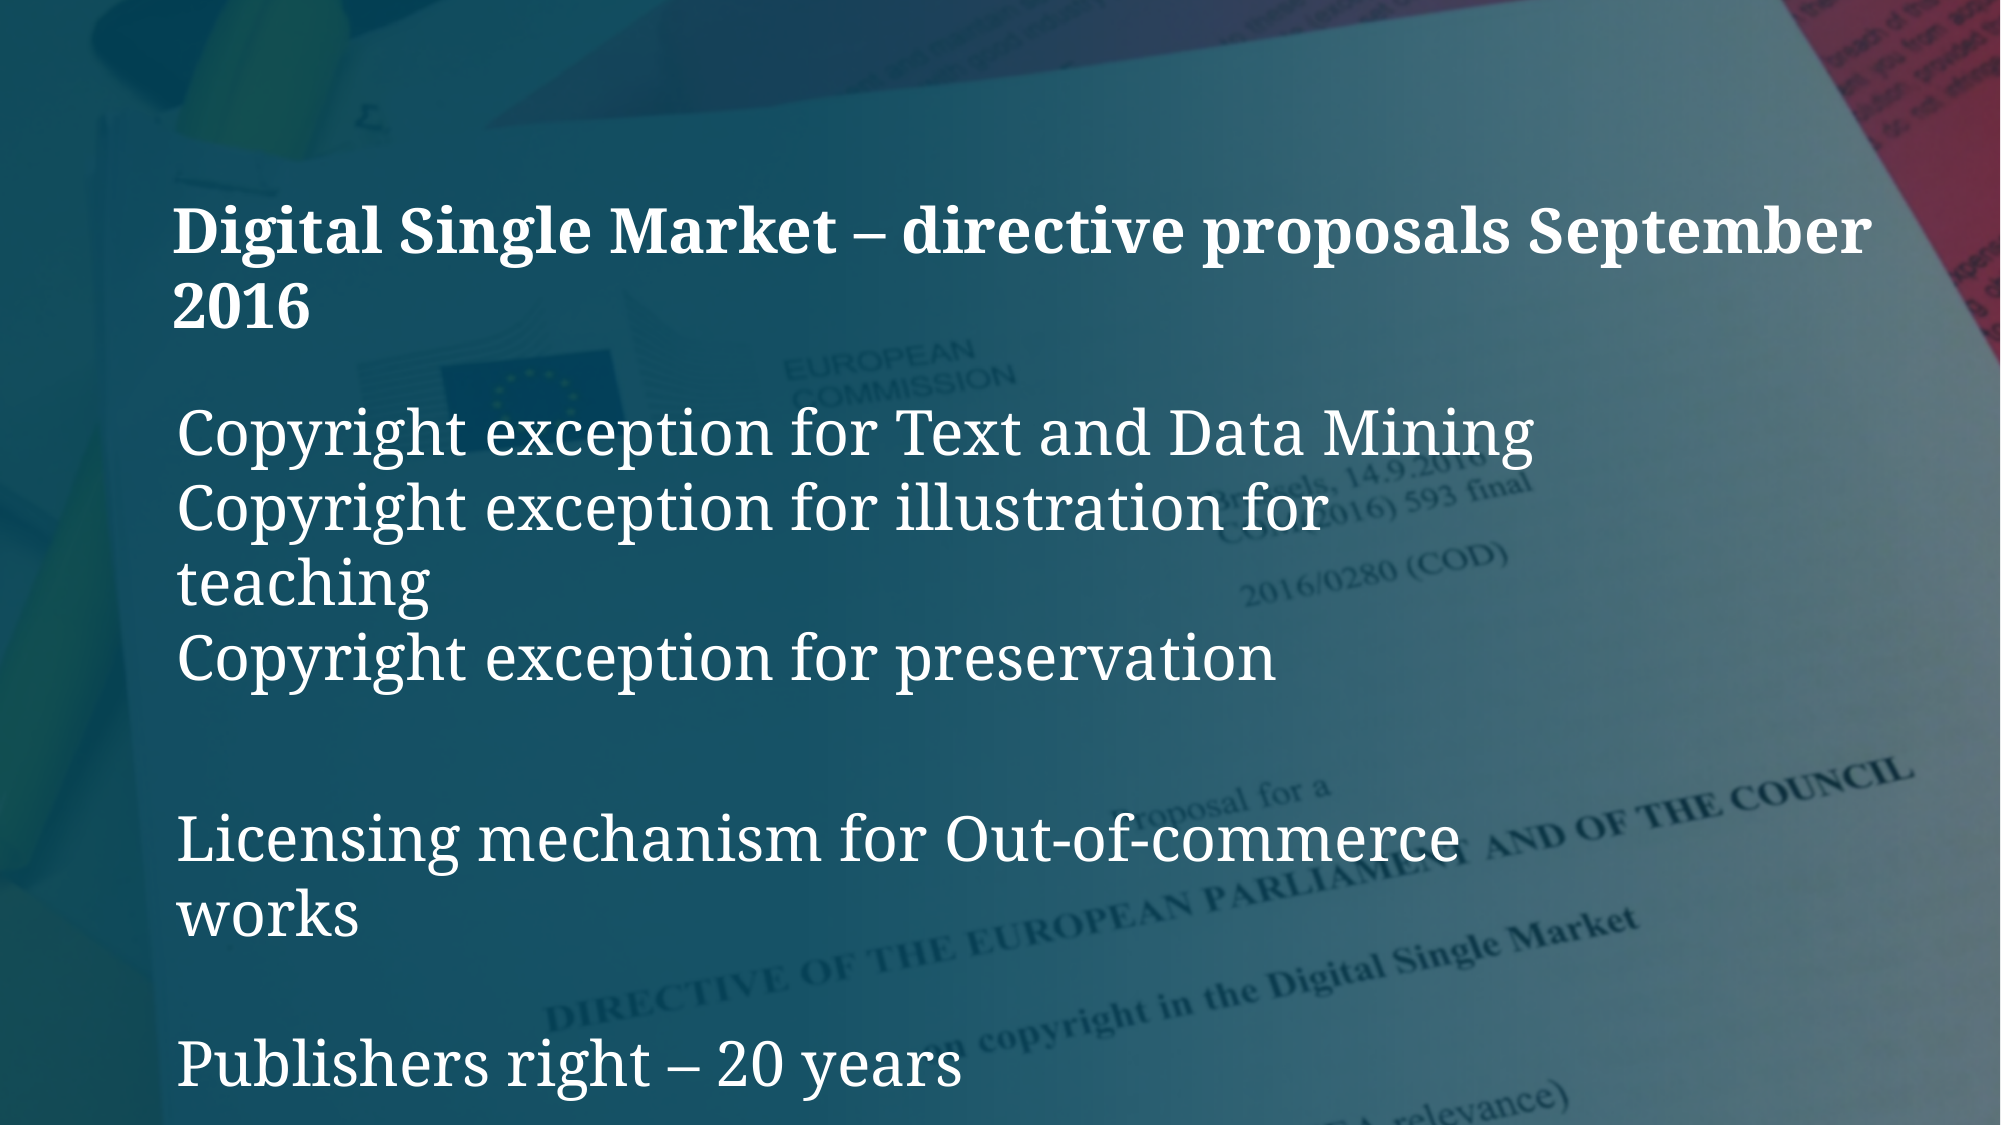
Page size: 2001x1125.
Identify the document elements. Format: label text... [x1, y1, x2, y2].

title Digital Single Market – directive proposals September 2016 [157, 183, 1984, 314]
picture [0, 0, 2001, 1125]
list Copyright exception for Text and Data Mining Copyright exception for illustration for teaching Copyright exception for preservation Licensing mechanism for Out-of-commerce works Publishers right – 20 years [161, 385, 1609, 988]
